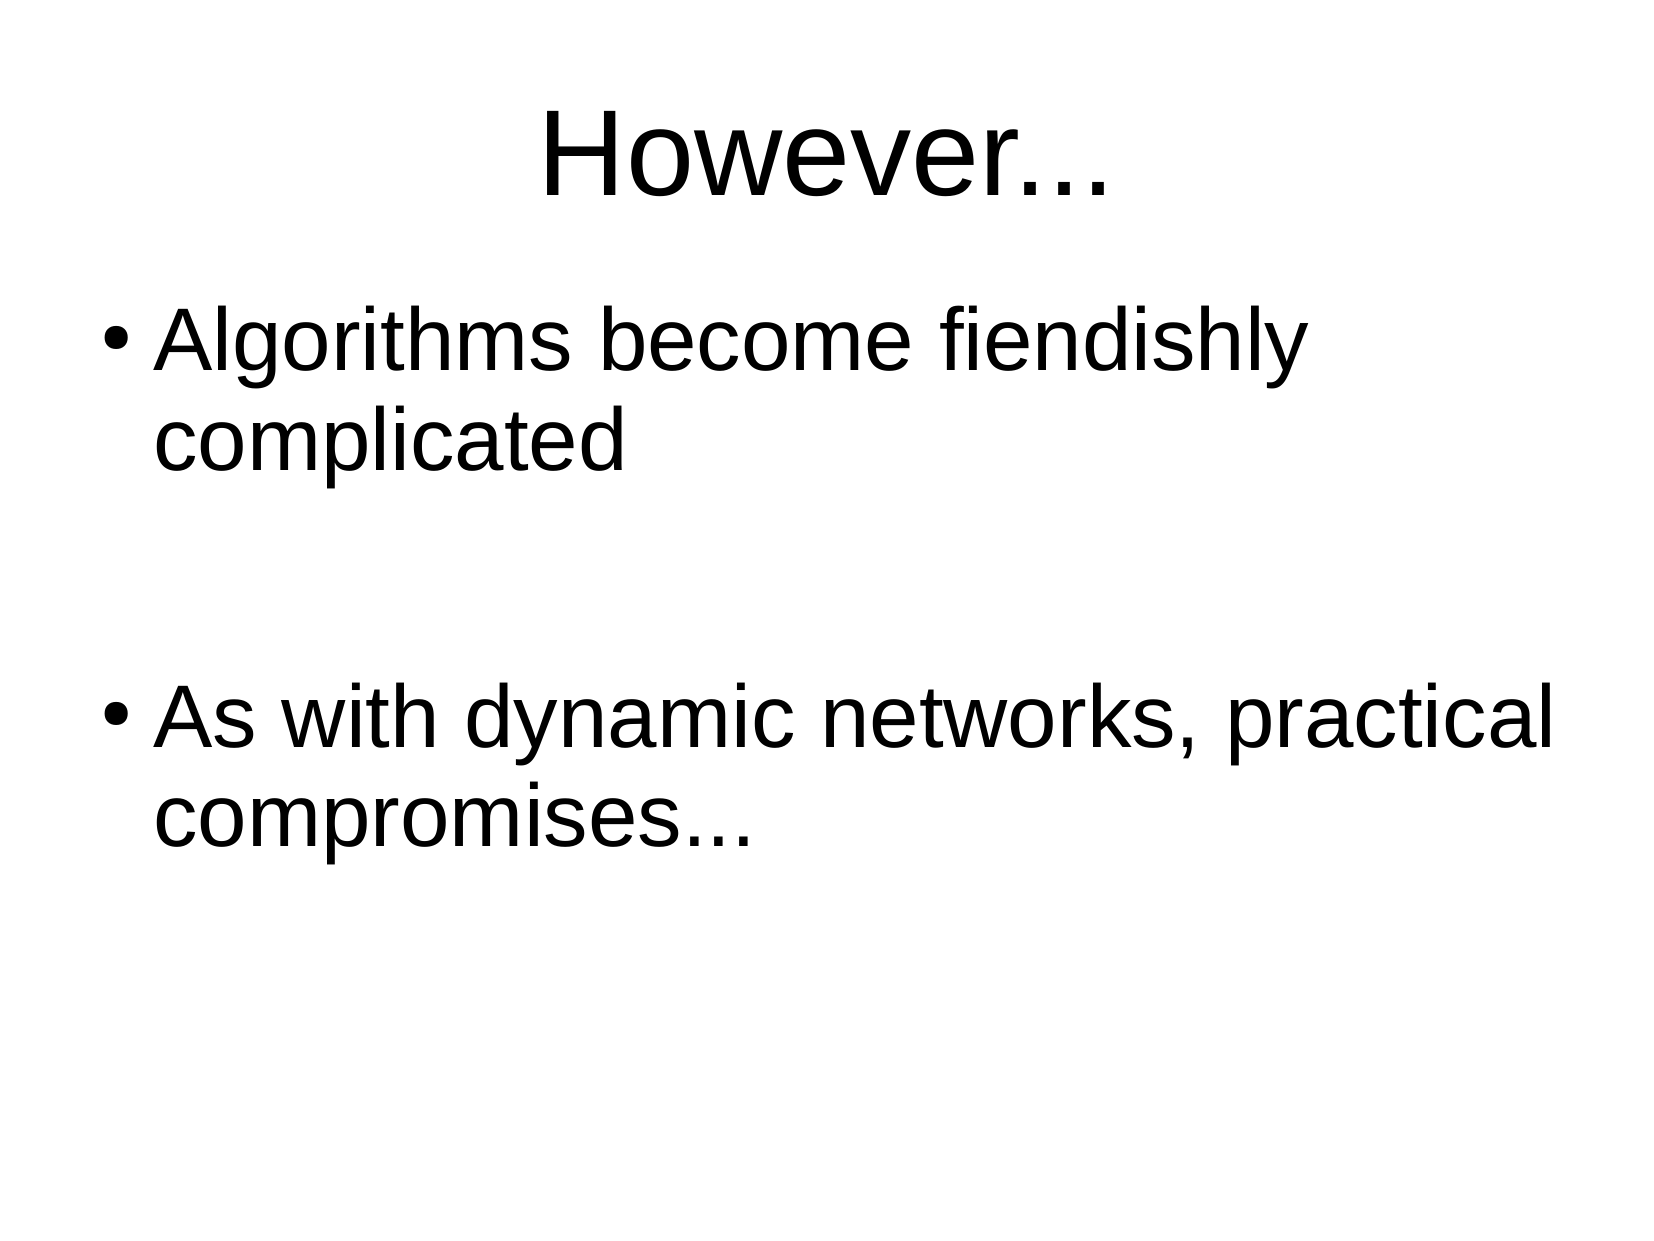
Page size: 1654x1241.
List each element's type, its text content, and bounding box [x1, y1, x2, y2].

title However... [82, 49, 1571, 257]
list Algorithms become fiendishly complicated As with dynamic networks, practical compromises... [82, 290, 1571, 1010]
